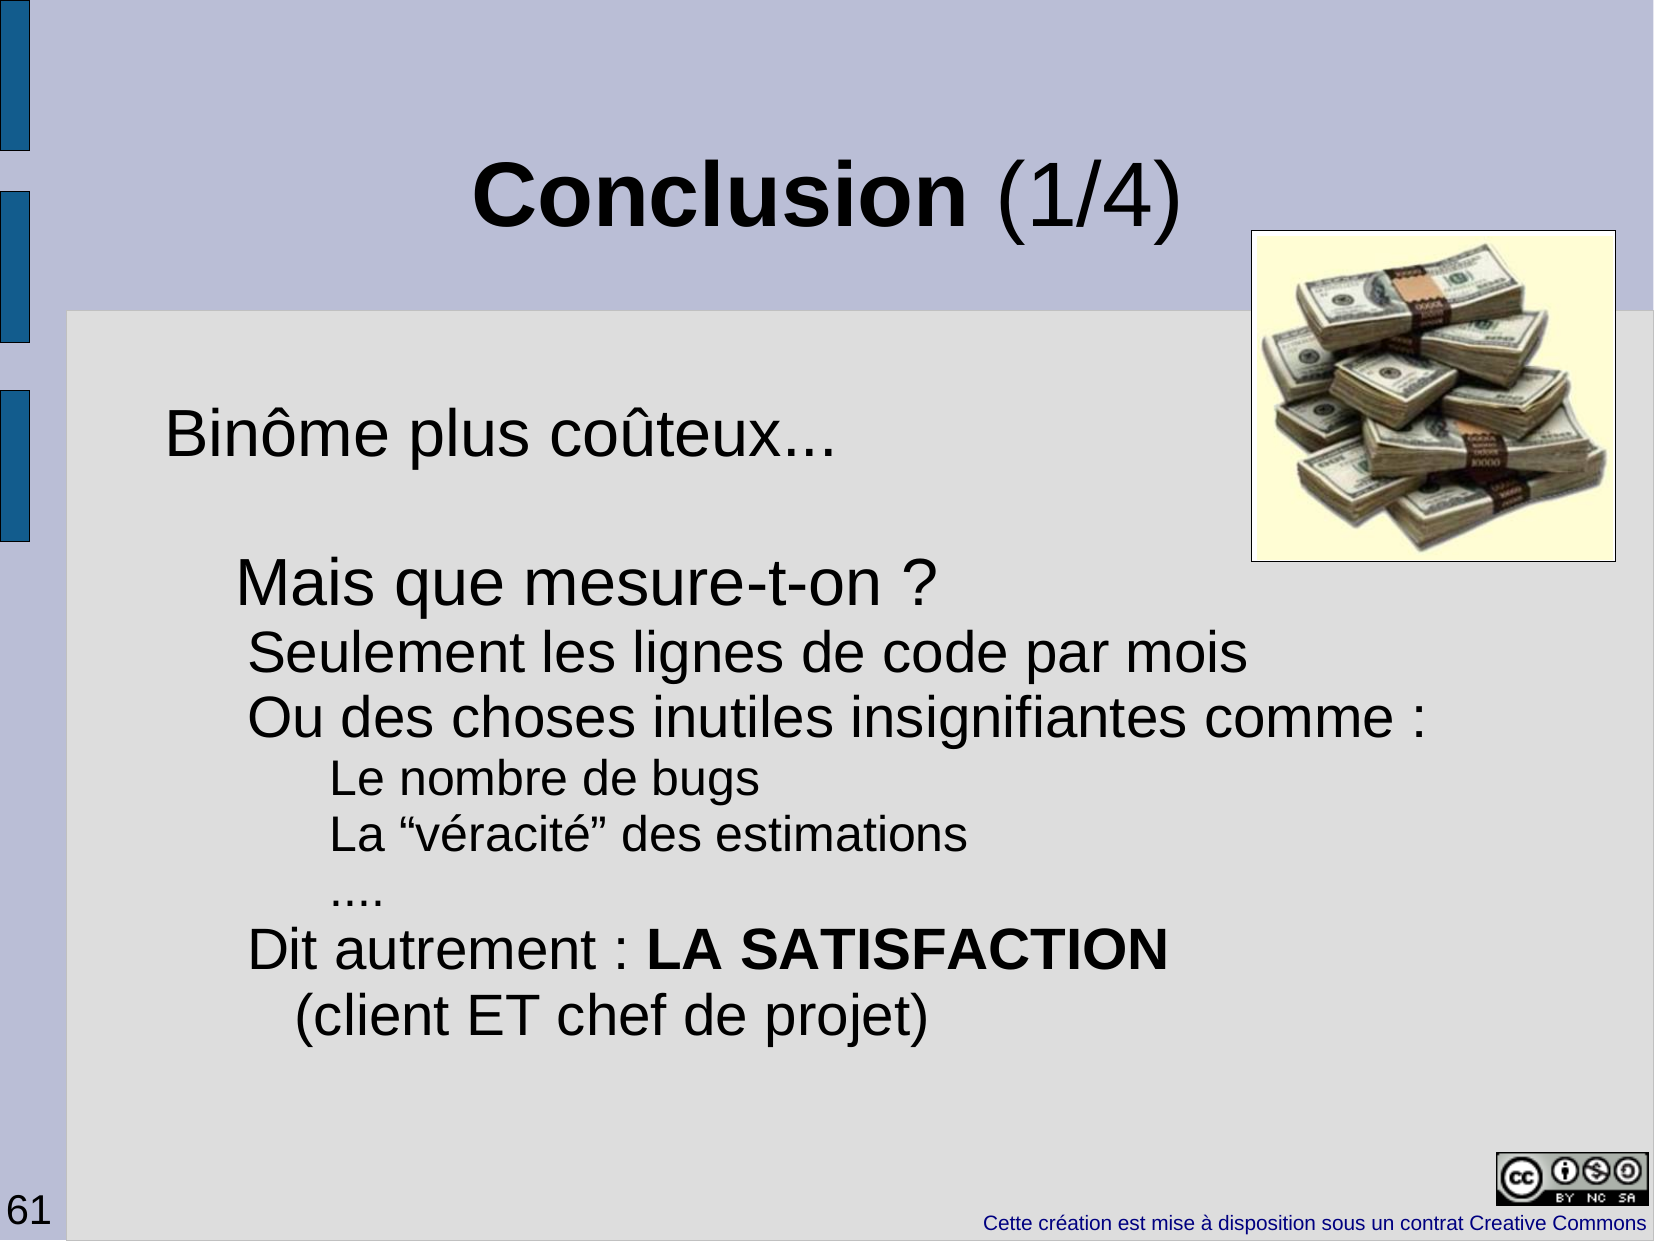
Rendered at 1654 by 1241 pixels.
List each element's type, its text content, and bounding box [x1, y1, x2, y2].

picture [1257, 236, 1613, 560]
picture [1496, 1152, 1649, 1206]
text_box [1251, 230, 1616, 562]
list Binôme plus coûteux... Mais que mesure-t-on ? Seulement les lignes de code par mois Ou des choses inutiles insignifiantes comme : Le nombre de bugs La “véracité” des estimations .... Dit autrement : LA SATISFACTION (client ET chef de projet) [152, 320, 1565, 1103]
title Conclusion (1/4) [121, 91, 1534, 299]
